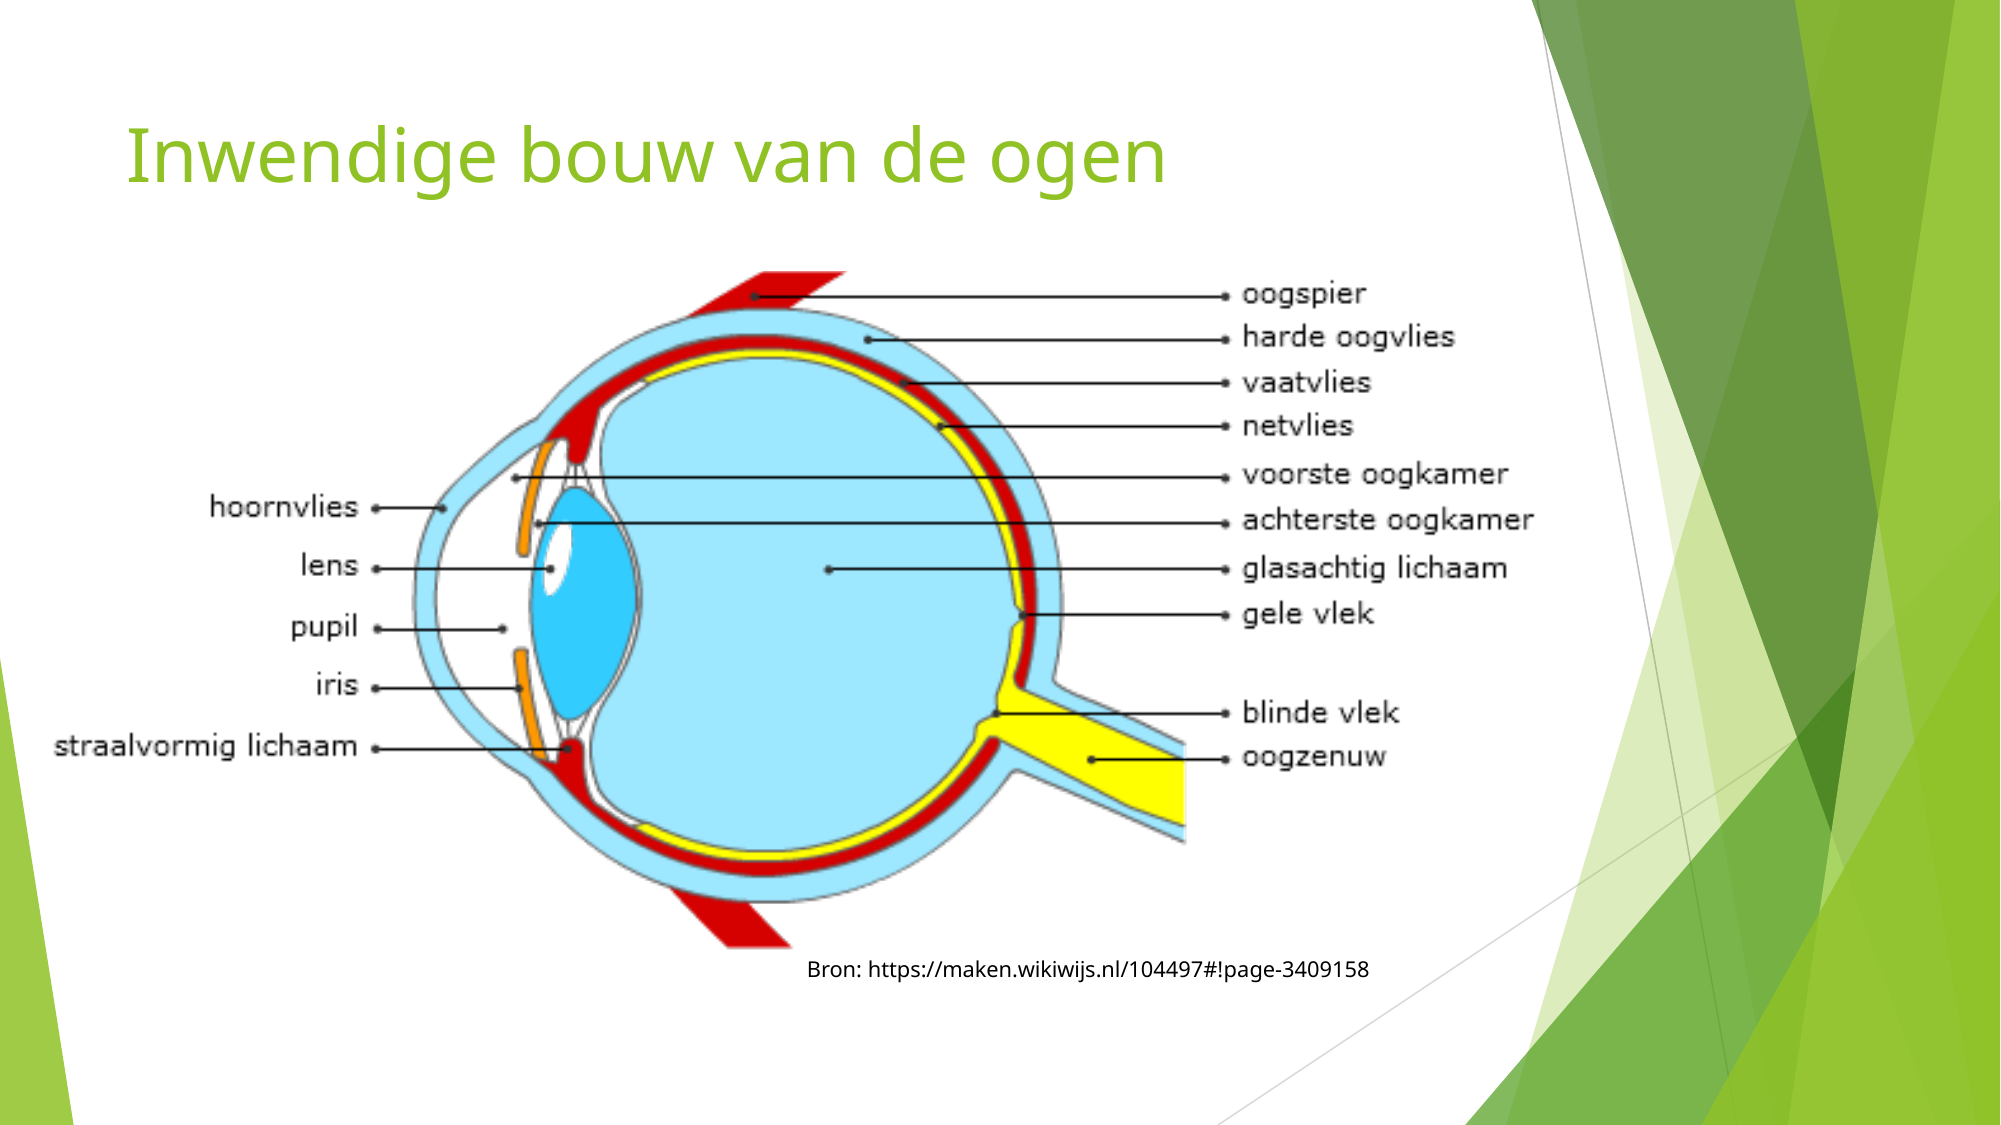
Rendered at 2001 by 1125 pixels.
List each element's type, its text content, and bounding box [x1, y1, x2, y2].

text_box Bron: https://maken.wikiwijs.nl/104497#!page-3409158 [791, 947, 1770, 991]
picture [0, 271, 1753, 970]
title Inwendige bouw van de ogen [111, 99, 1522, 271]
